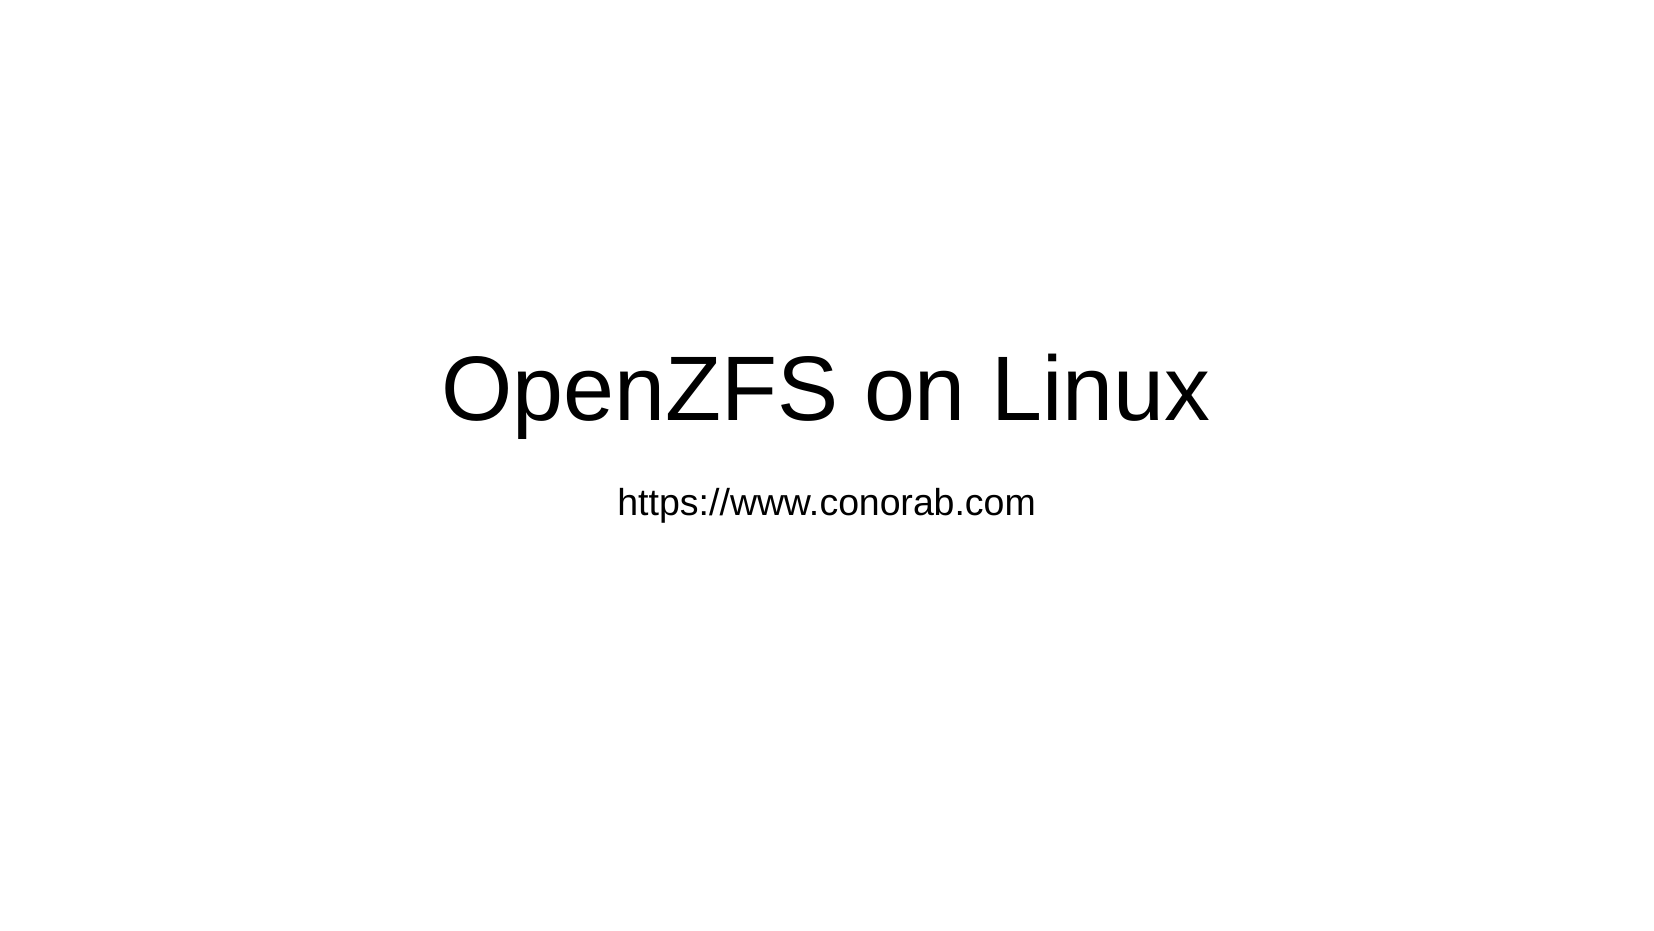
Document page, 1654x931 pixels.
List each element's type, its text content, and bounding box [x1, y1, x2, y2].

title https://www.conorab.com [82, 445, 1571, 644]
title OpenZFS on Linux [82, 310, 1571, 445]
